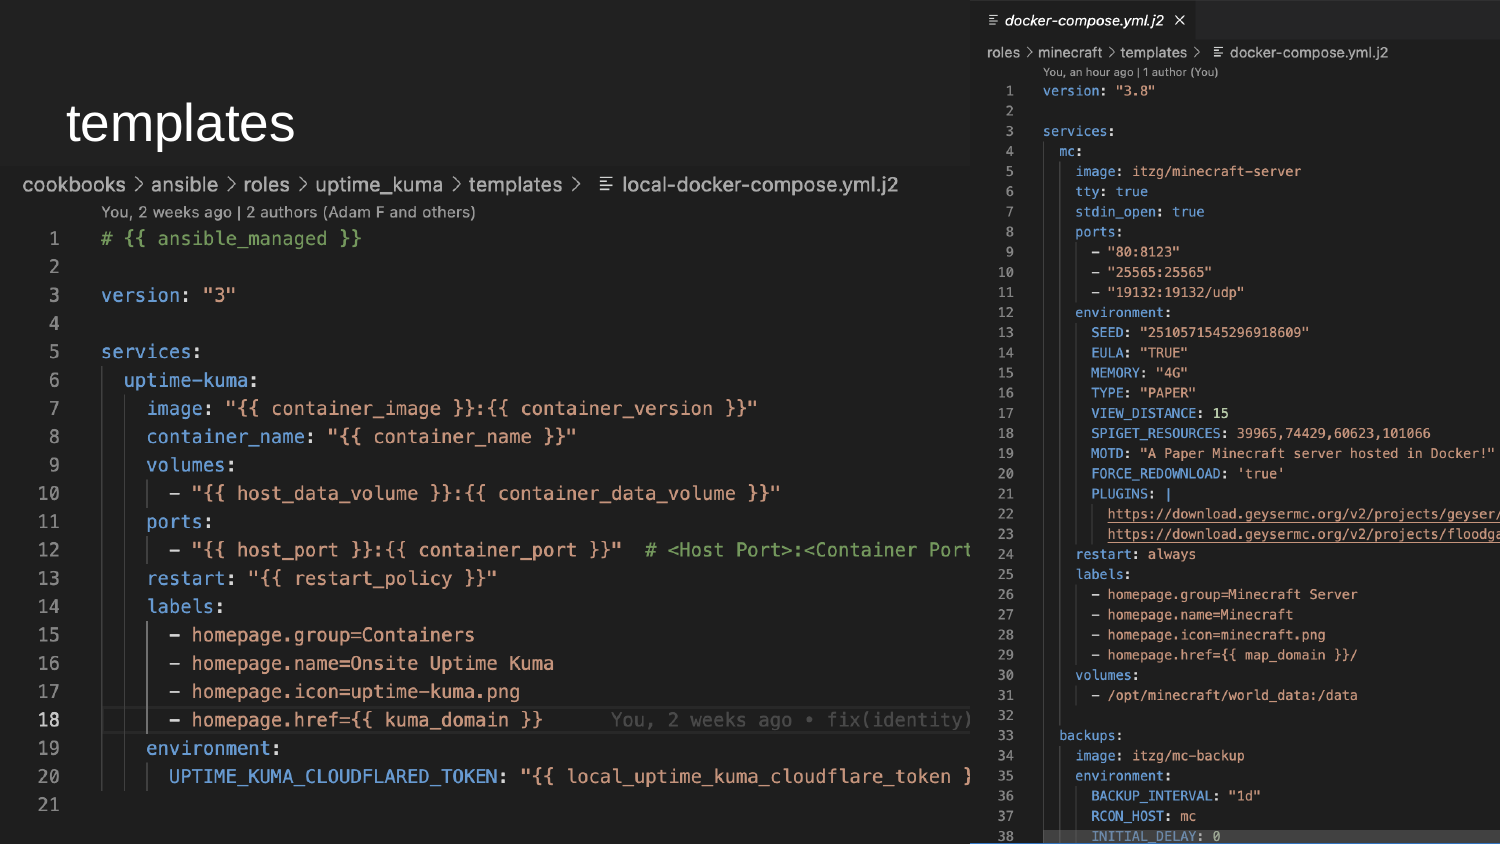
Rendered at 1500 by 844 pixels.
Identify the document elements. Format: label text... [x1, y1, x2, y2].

picture [0, 0, 1500, 844]
title templates [51, 72, 970, 166]
